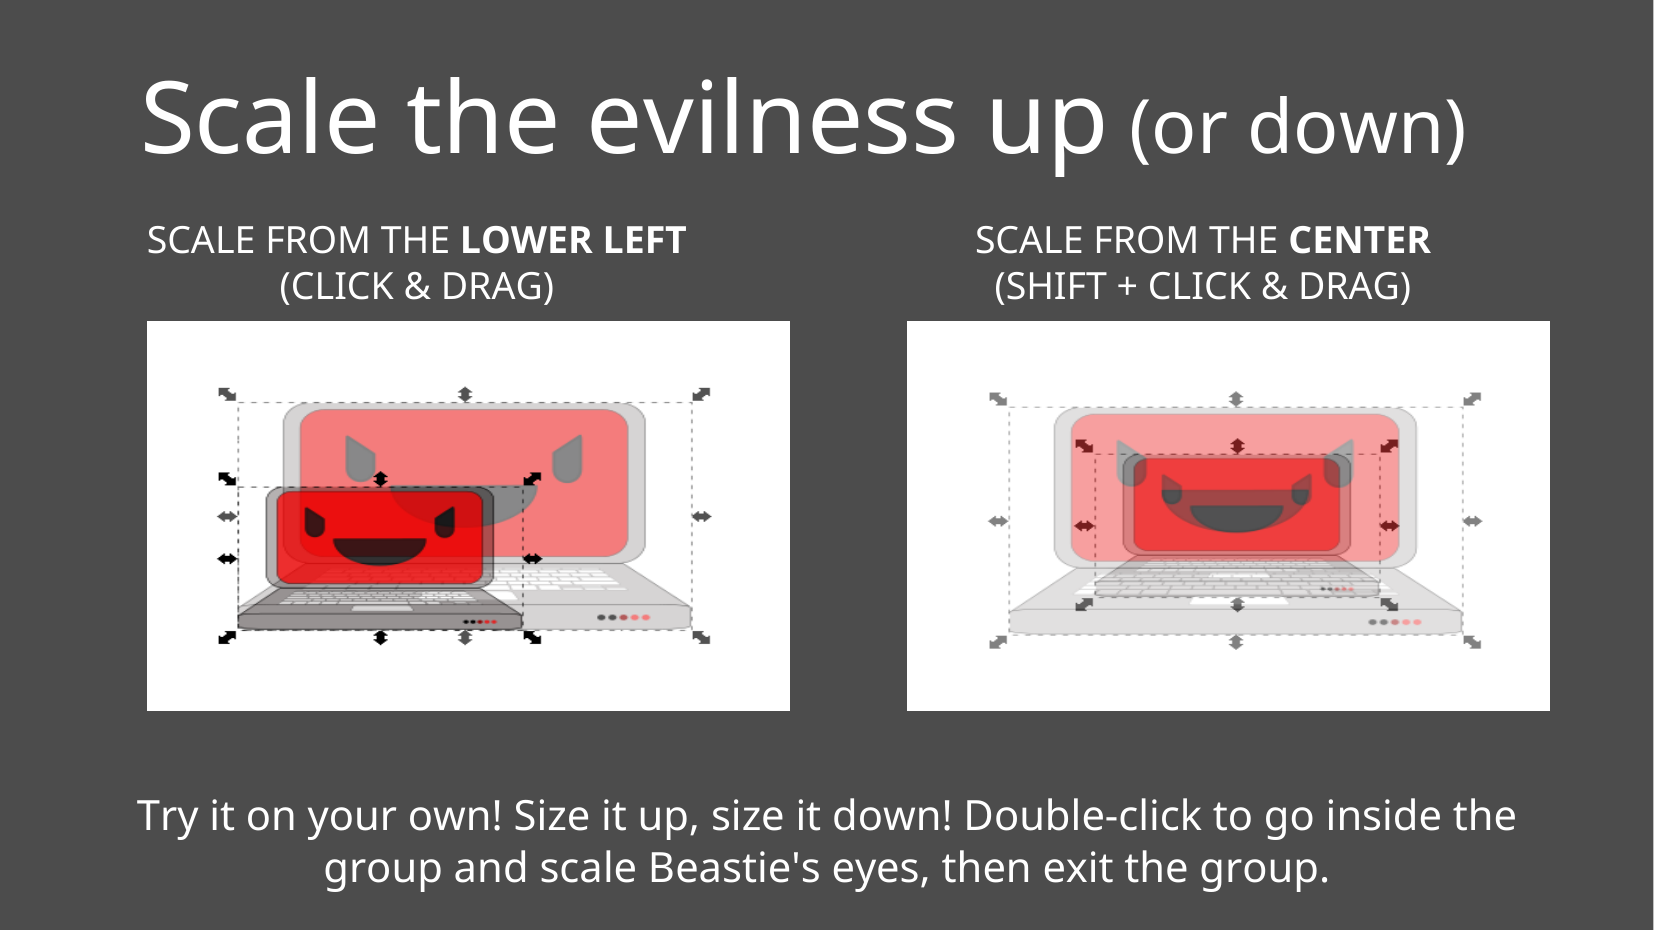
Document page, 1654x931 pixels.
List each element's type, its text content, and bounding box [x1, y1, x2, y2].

title Scale the evilness up (or down) [53, 27, 1554, 224]
title Try it on your own! Size it up, size it down! Double-click to go inside the group and scale Beastie's eyes, then exit the group. [132, 785, 1521, 897]
picture [147, 321, 790, 711]
title SCALE FROM THE CENTER (SHIFT + CLICK & DRAG) [882, 199, 1524, 327]
title SCALE FROM THE LOWER LEFT (CLICK & DRAG) [117, 196, 717, 330]
picture [907, 321, 1550, 711]
